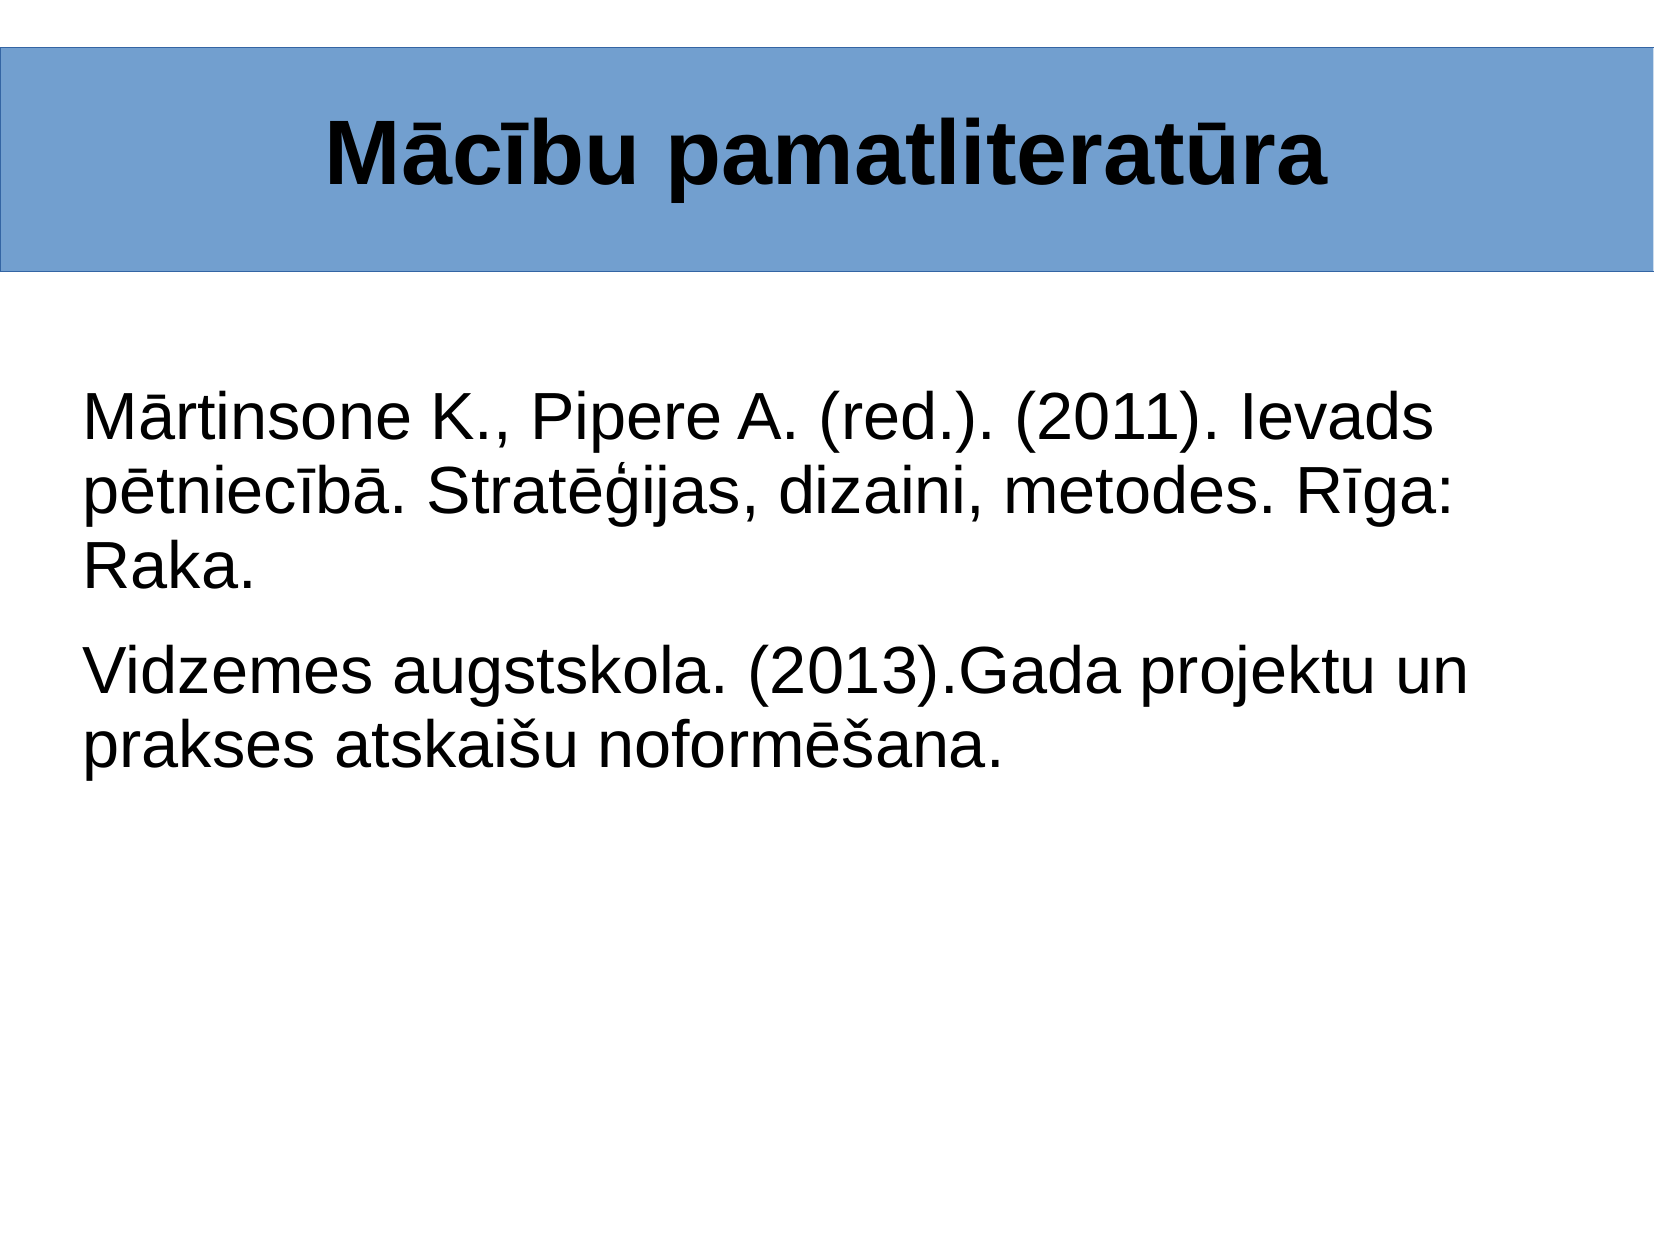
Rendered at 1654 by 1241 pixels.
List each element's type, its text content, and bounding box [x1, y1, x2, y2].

text_box [0, 47, 1654, 272]
title Mācību pamatliteratūra [82, 49, 1571, 257]
list Mārtinsone K., Pipere A. (red.). (2011). Ievads pētniecībā. Stratēģijas, dizaini, metodes. Rīga: Raka. Vidzemes augstskola. (2013).Gada projektu un prakses atskaišu noformēšana. [82, 378, 1619, 1099]
